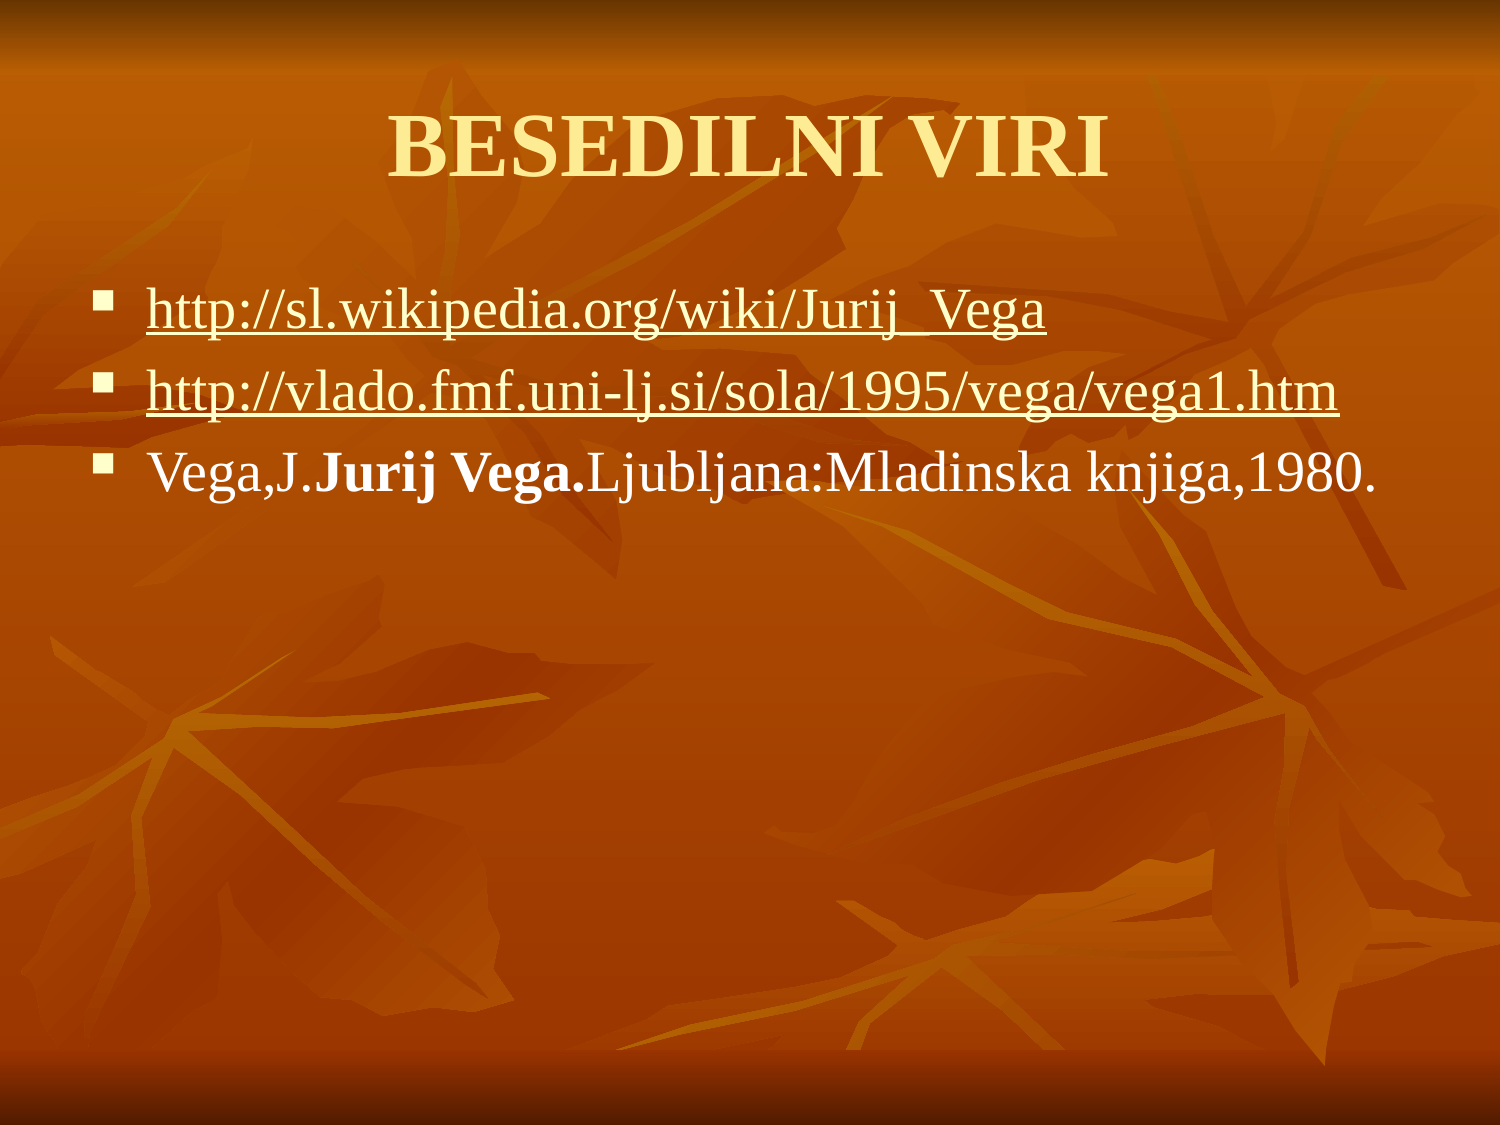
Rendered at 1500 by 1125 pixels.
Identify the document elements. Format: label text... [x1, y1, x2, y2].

subtitle [1475, 806, 1500, 810]
list http://sl.wikipedia.org/wiki/Jurij_Vega http://vlado.fmf.uni-lj.si/sola/1995/vega/vega1.htm Vega,J.Jurij Vega.Ljubljana:Mladinska knjiga,1980. [75, 262, 1475, 1000]
title BESEDILNI VIRI [75, 45, 1425, 234]
